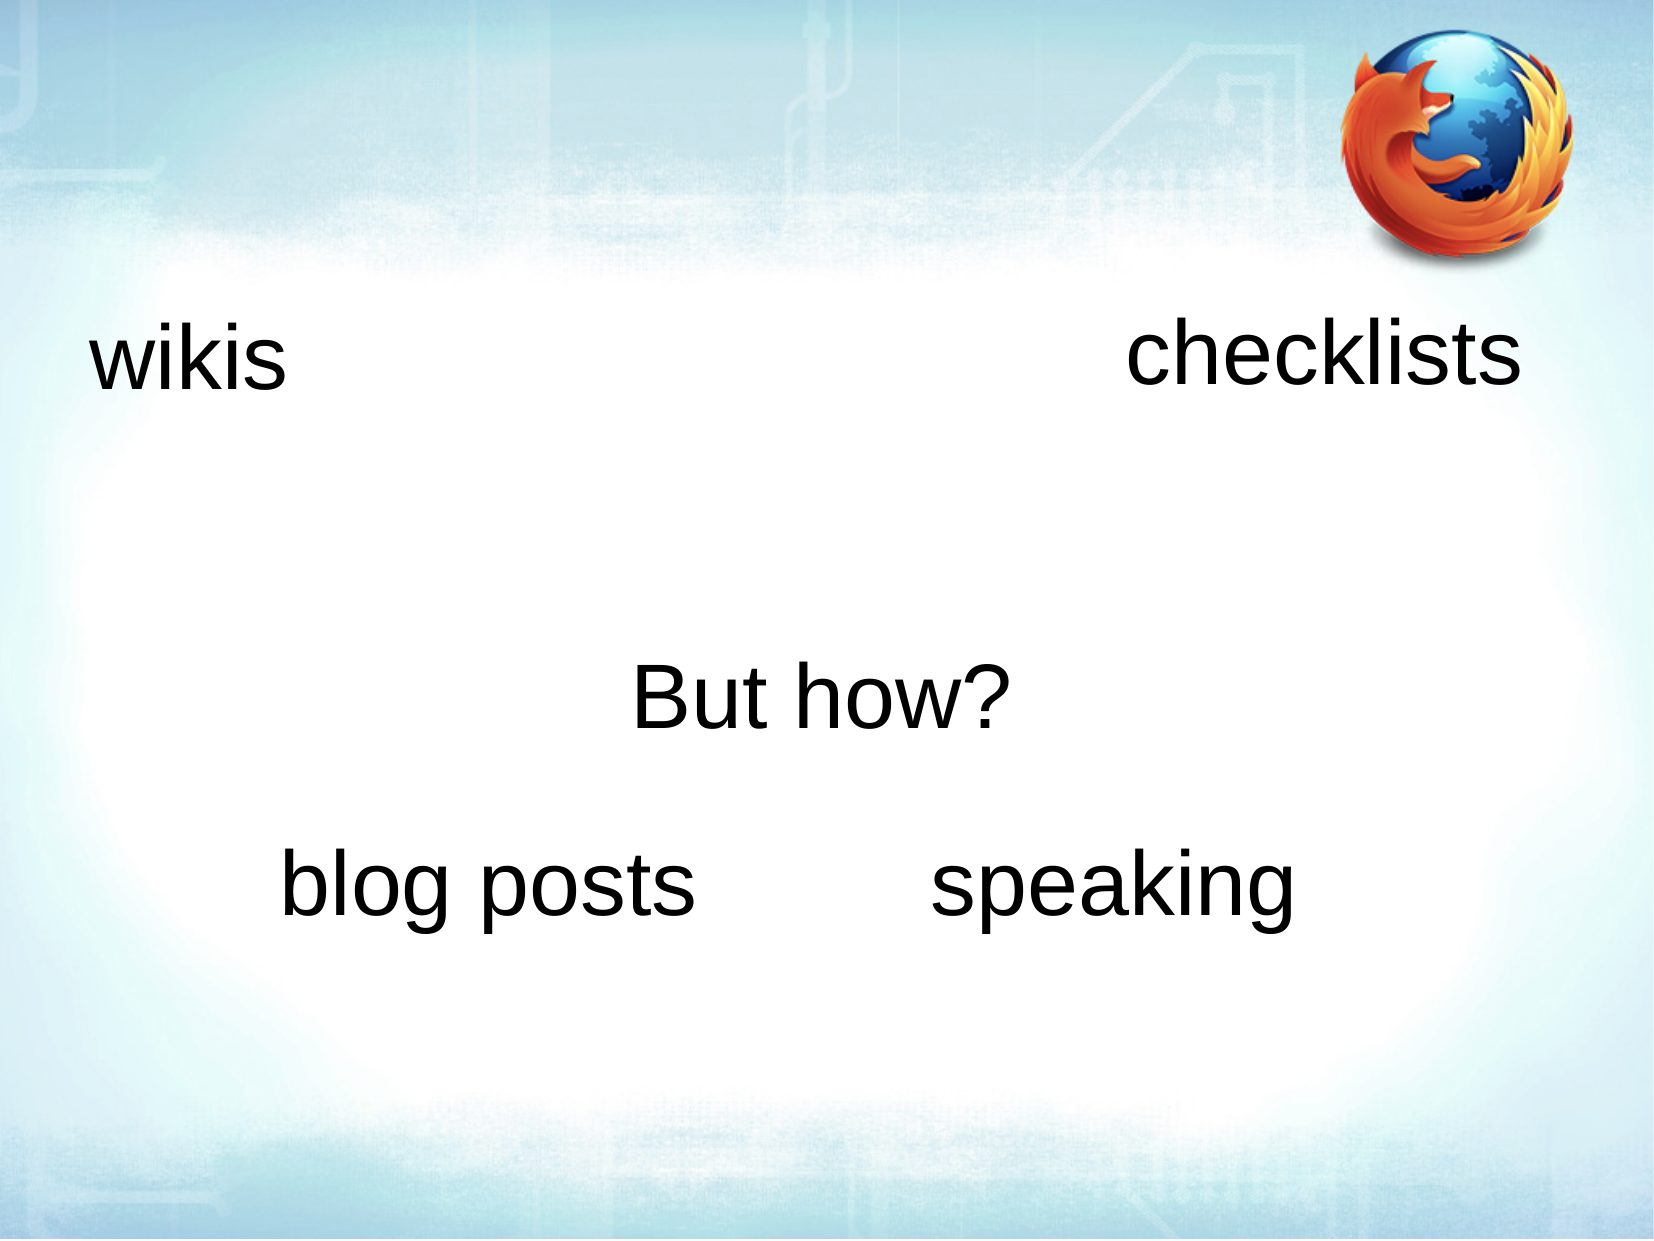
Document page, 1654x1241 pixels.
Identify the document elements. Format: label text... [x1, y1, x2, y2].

text_box wikis [75, 300, 304, 418]
text_box checklists [1110, 295, 1538, 413]
title But how? [13, 594, 1630, 801]
text_box speaking [915, 826, 1313, 944]
text_box blog posts [265, 826, 713, 944]
picture [0, 0, 1654, 1239]
